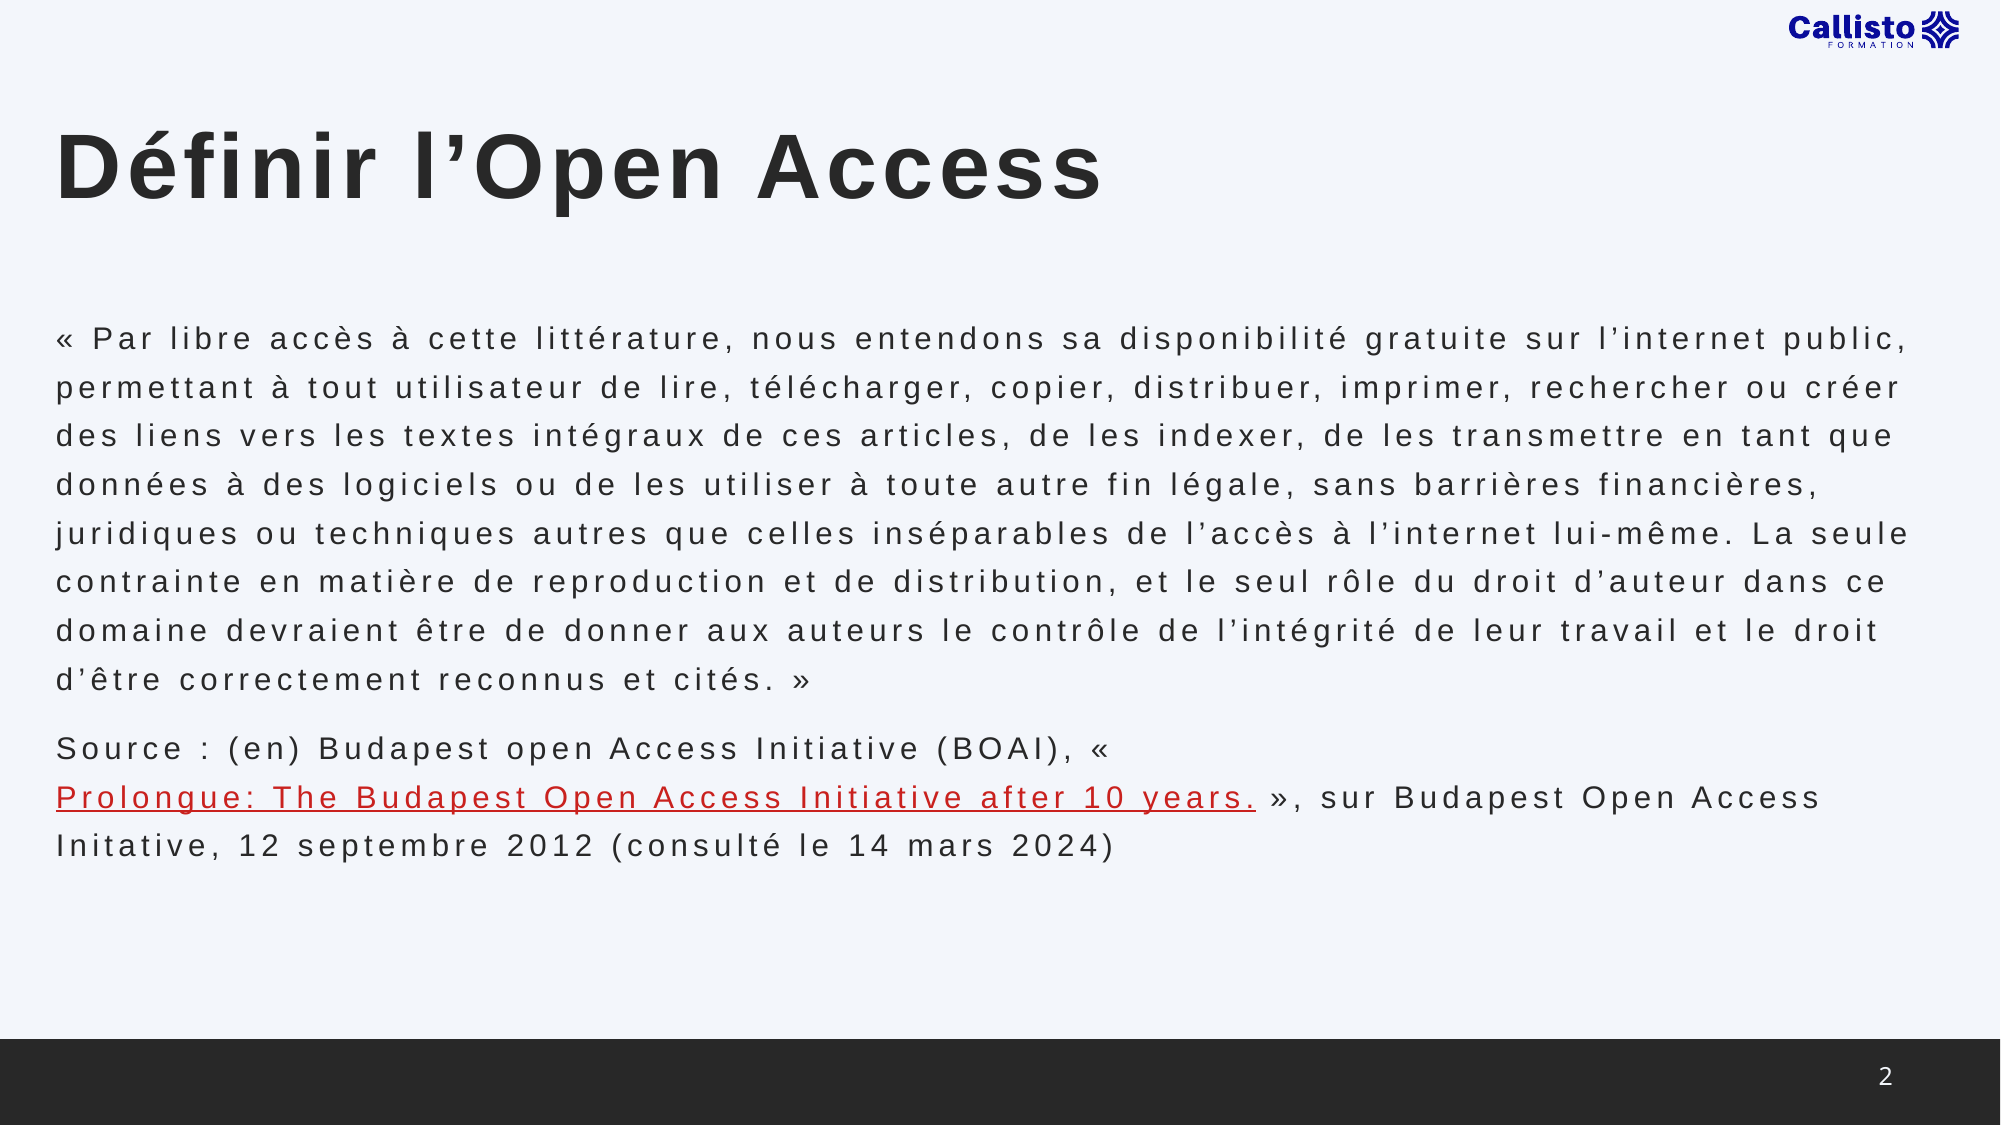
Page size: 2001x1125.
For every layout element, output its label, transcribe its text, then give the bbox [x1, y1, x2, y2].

title Définir l’Open Access [40, 59, 1960, 278]
list « Par libre accès à cette littérature, nous entendons sa disponibilité gratuite sur l’internet public, permettant à tout utilisateur de lire, télécharger, copier, distribuer, imprimer, rechercher ou créer des liens vers les textes intégraux de ces articles, de les indexer, de les transmettre en tant que données à des logiciels ou de les utiliser à toute autre fin légale, sans barrières financières, juridiques ou techniques autres que celles inséparables de l’accès à l’internet lui-même. La seule contrainte en matière de reproduction et de distribution, et le seul rôle du droit d’auteur dans ce domaine devraient être de donner aux auteurs le contrôle de l’intégrité de leur travail et le droit d’être correctement reconnus et cités. » Source : (en) Budapest open Access Initiative (BOAI), « Prolongue: The Budapest Open Access Initiative after 10 years. », sur Budapest Open Access Initative, 12 septembre 2012 (consulté le 14 mars 2024) [40, 299, 1960, 1014]
text_box 5 [1863, 1047, 1960, 1108]
